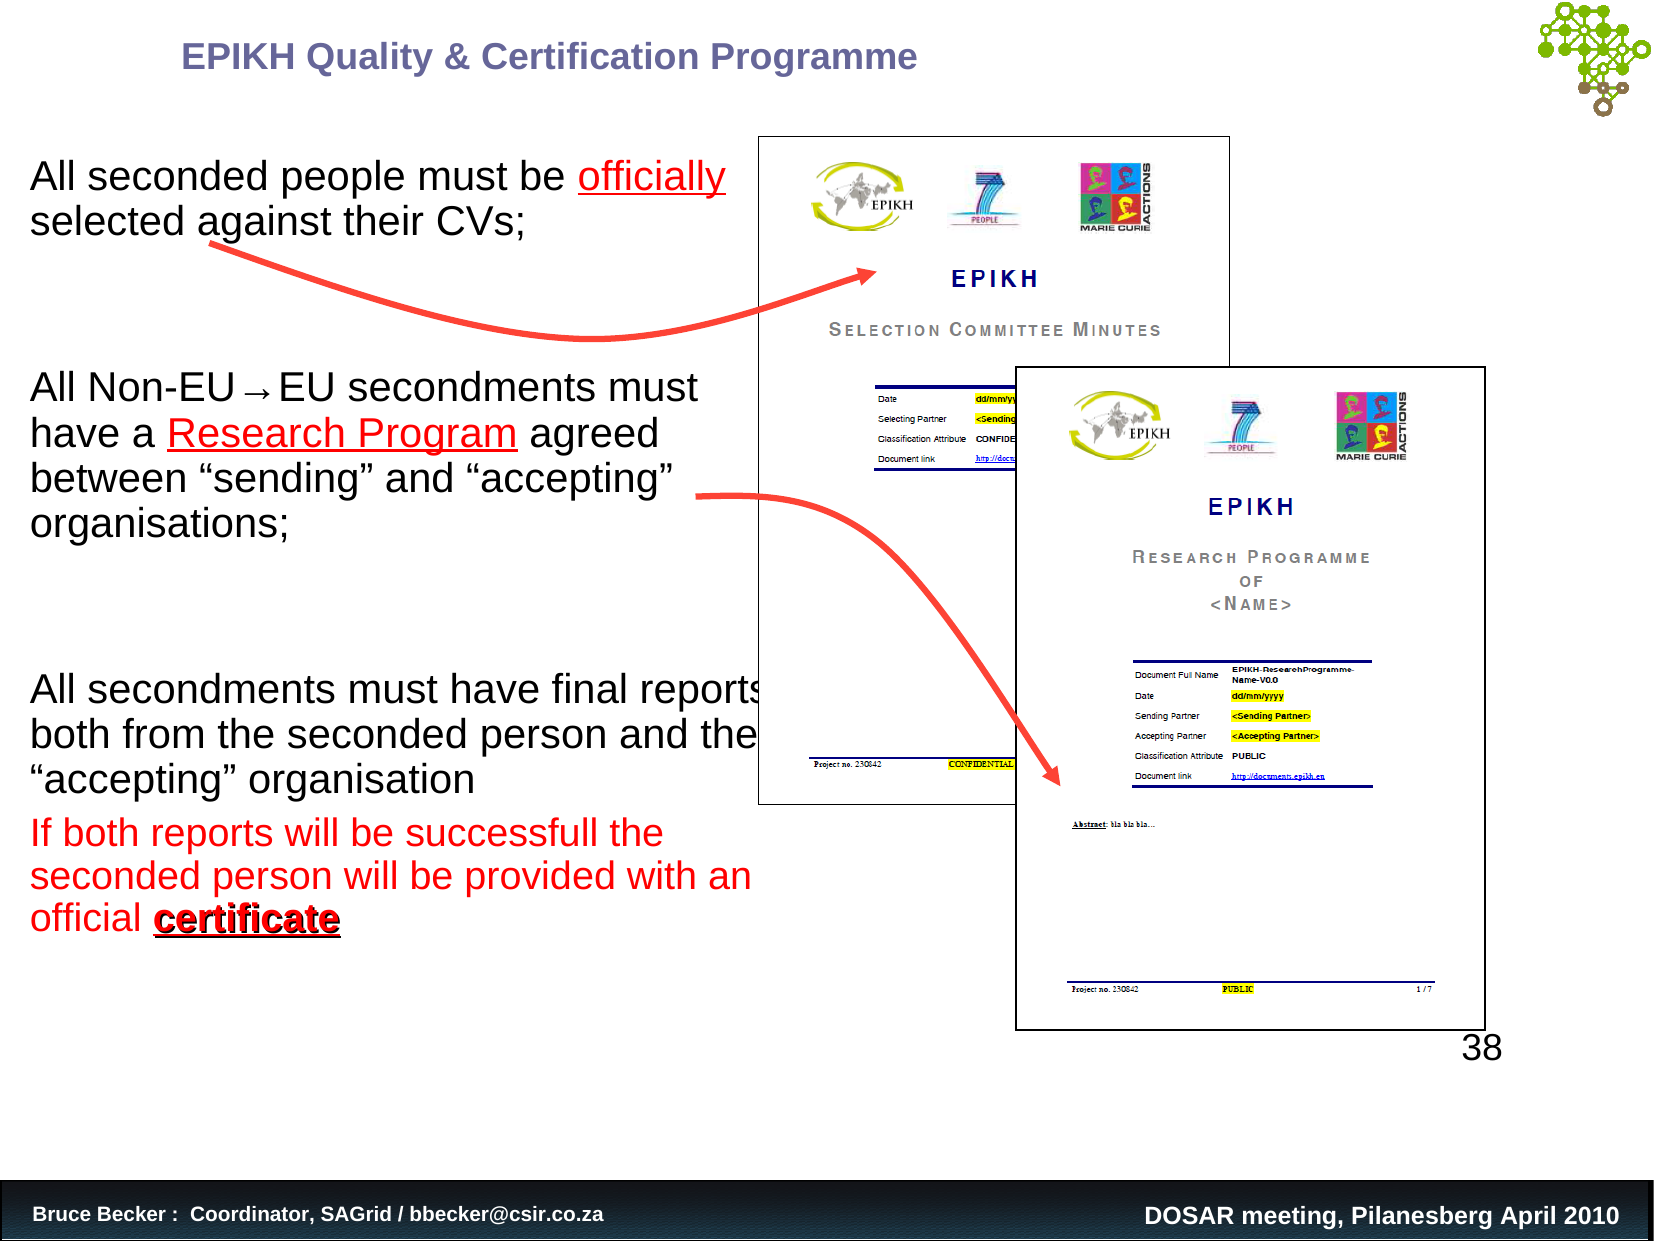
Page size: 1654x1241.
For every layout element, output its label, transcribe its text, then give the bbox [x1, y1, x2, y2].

title EPIKH Quality & Certification Programme [166, 0, 1517, 152]
picture [759, 137, 1229, 710]
list All seconded people must be officially selected against their CVs; All Non-EU→EU secondments must have a Research Program agreed between “sending” and “accepting” organisations; All secondments must have final reports both from the seconded person and the “accepting” organisation If both reports will be successfull the seconded person will be provided with an official certificate [15, 146, 791, 1112]
picture [759, 500, 1015, 804]
picture [1016, 367, 1485, 1030]
picture [1534, 0, 1654, 119]
picture [0, 1180, 1654, 1241]
